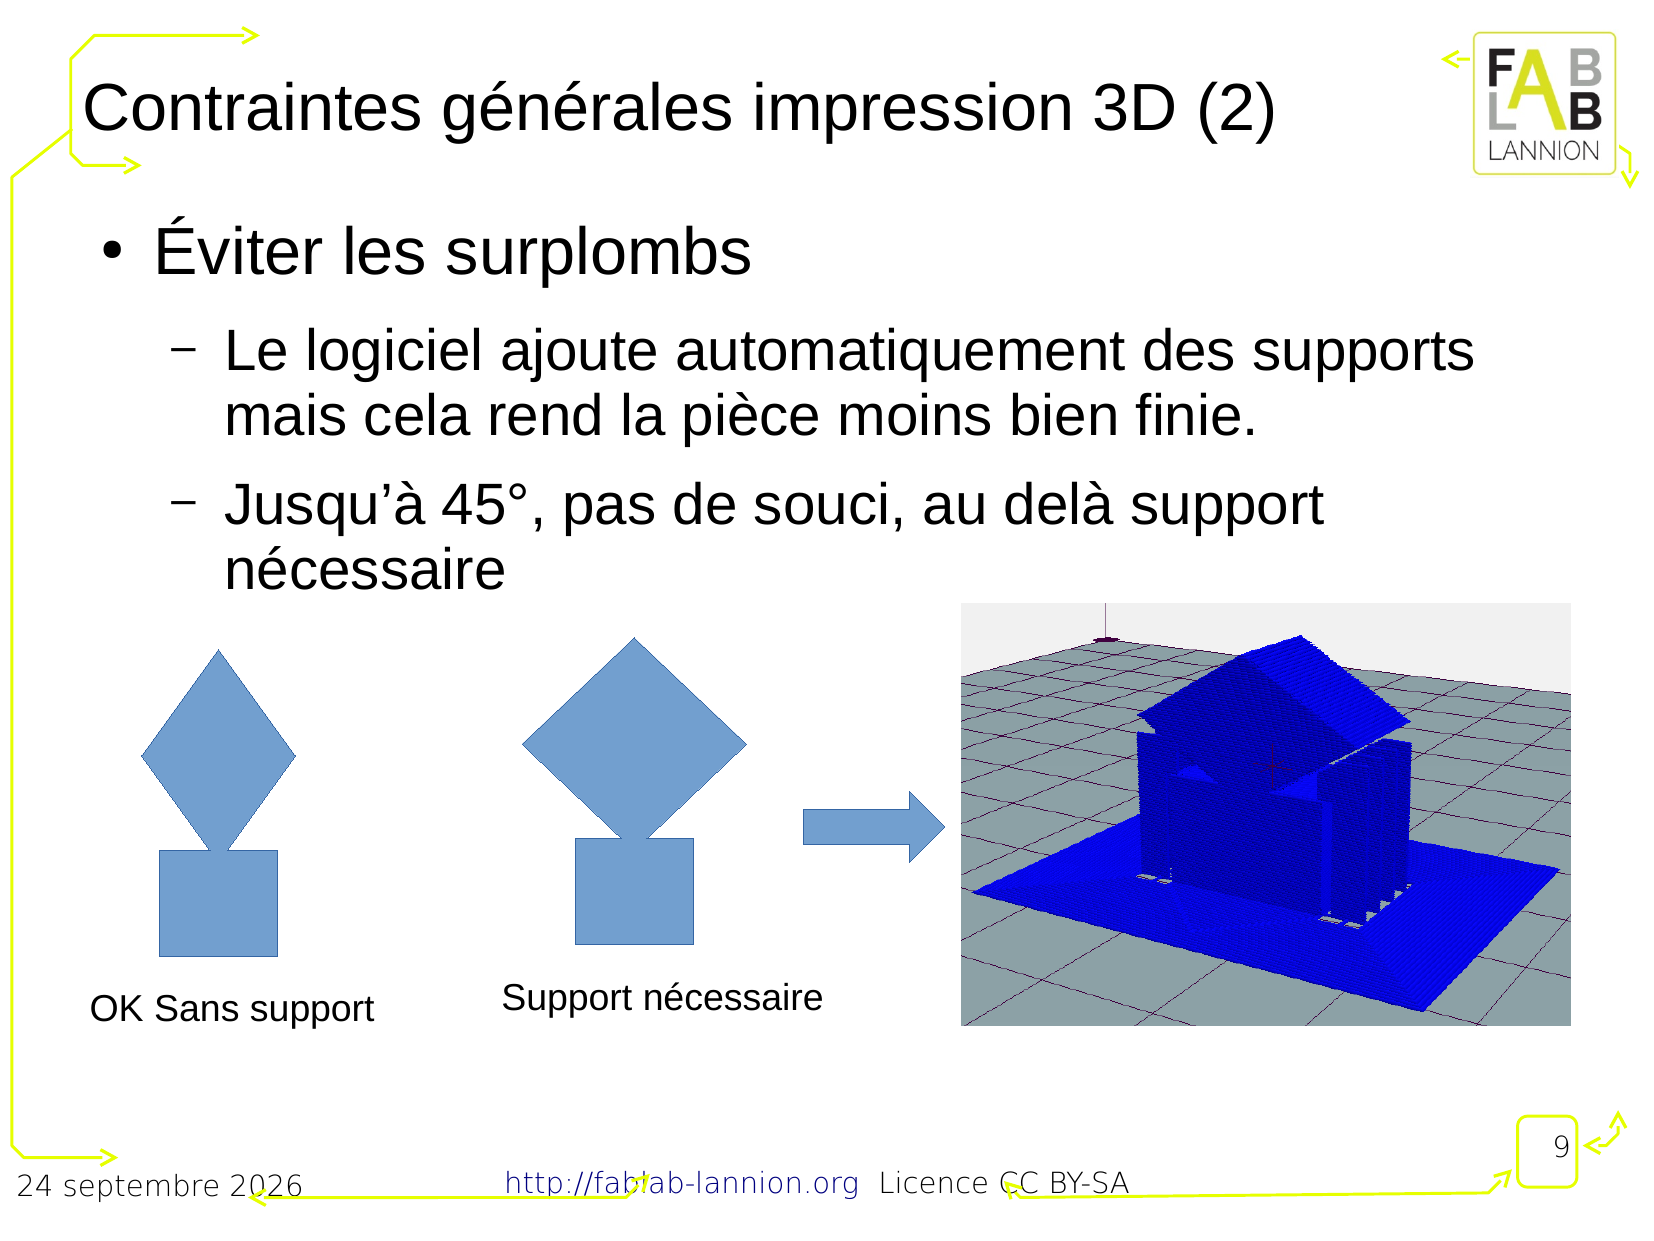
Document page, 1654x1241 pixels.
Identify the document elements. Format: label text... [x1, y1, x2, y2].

picture [1470, 29, 1619, 178]
list Éviter les surplombs Le logiciel ajoute automatiquement des supports mais cela rend la pièce moins bien finie. Jusqu’à 45°, pas de souci, au delà support nécessaire [82, 213, 1571, 1111]
text_box OK Sans support [74, 980, 390, 1038]
title Contraintes générales impression 3D (2) [82, 49, 1441, 166]
text_box [141, 649, 296, 957]
text_box [803, 791, 945, 863]
picture [961, 603, 1571, 1026]
text_box Support nécessaire [486, 968, 839, 1028]
text_box [522, 637, 747, 945]
